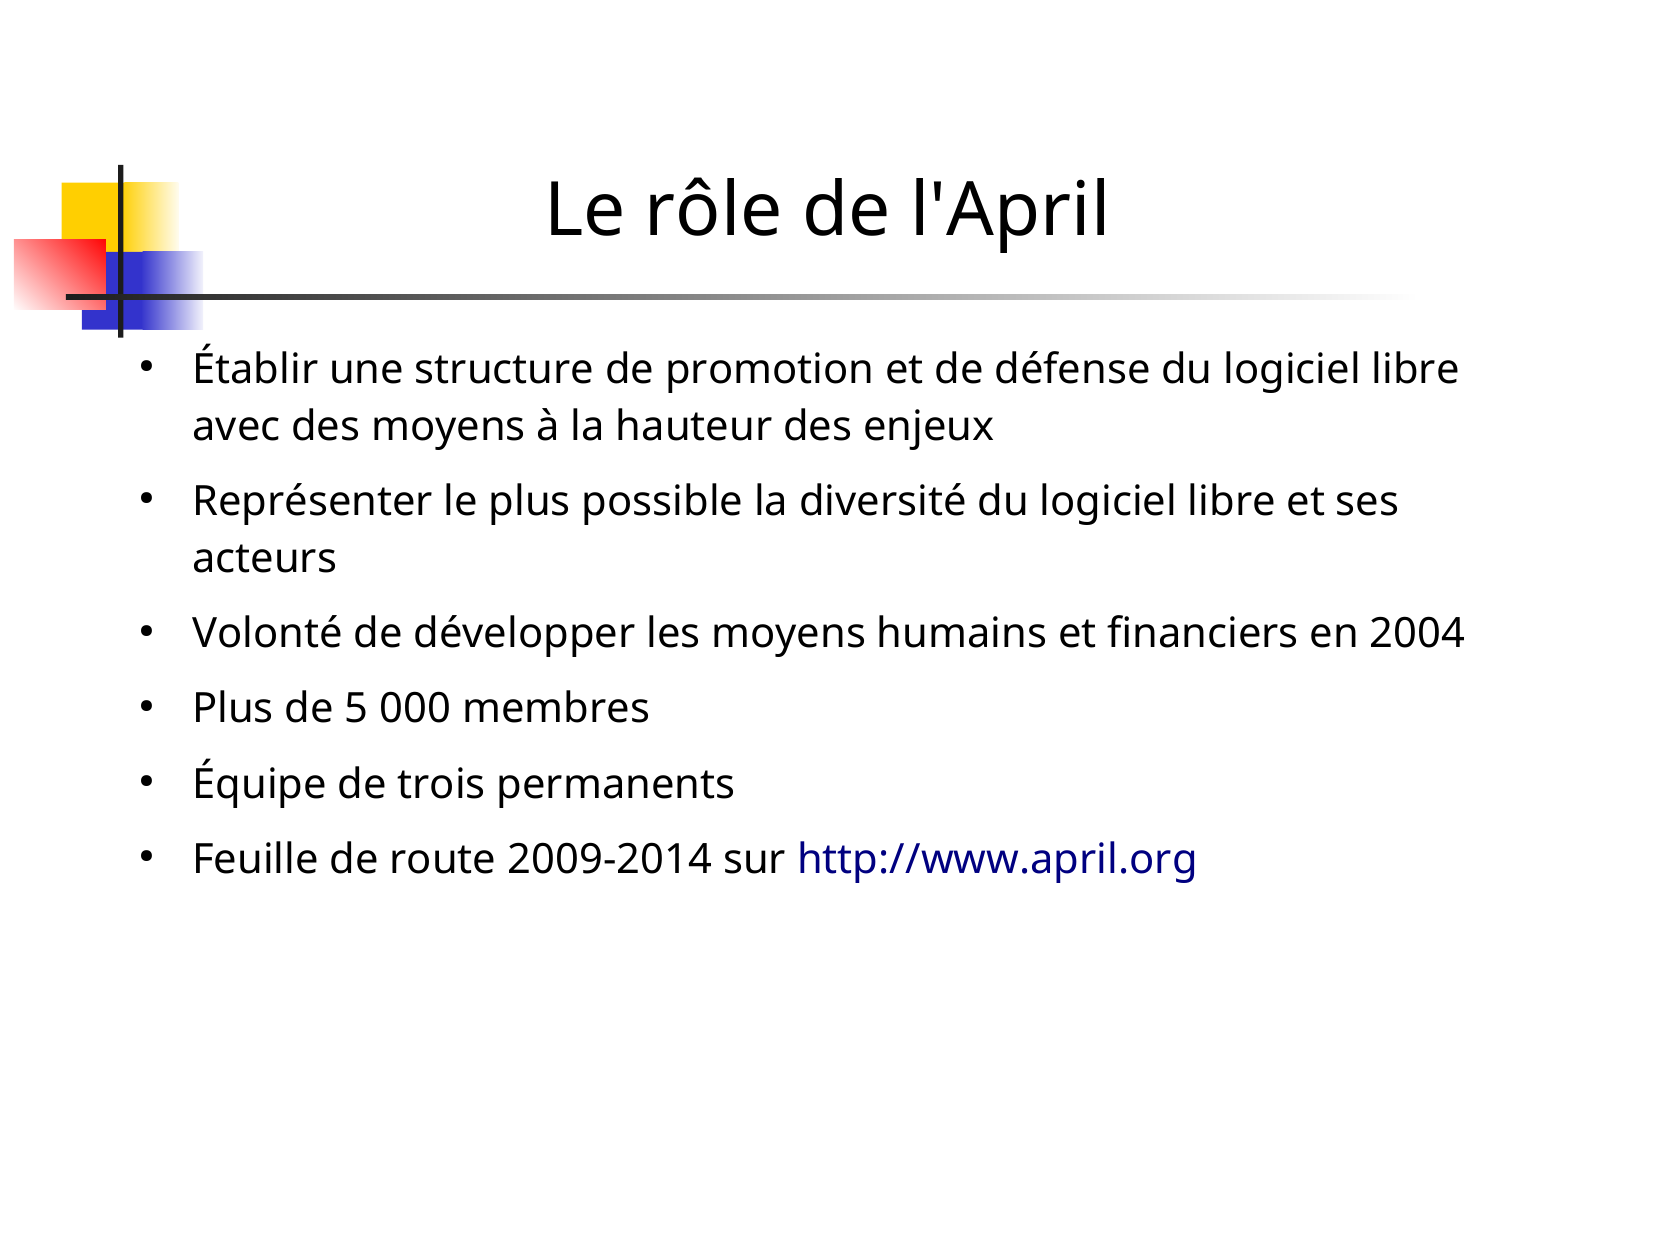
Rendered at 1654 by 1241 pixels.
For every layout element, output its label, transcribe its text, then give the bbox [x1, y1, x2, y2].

title Le rôle de l'April [121, 102, 1534, 311]
list Établir une structure de promotion et de défense du logiciel libre avec des moyens à la hauteur des enjeux Représenter le plus possible la diversité du logiciel libre et ses acteurs Volonté de développer les moyens humains et financiers en 2004 Plus de 5 000 membres Équipe de trois permanents Feuille de route 2009-2014 sur http://www.april.org [121, 338, 1534, 1106]
